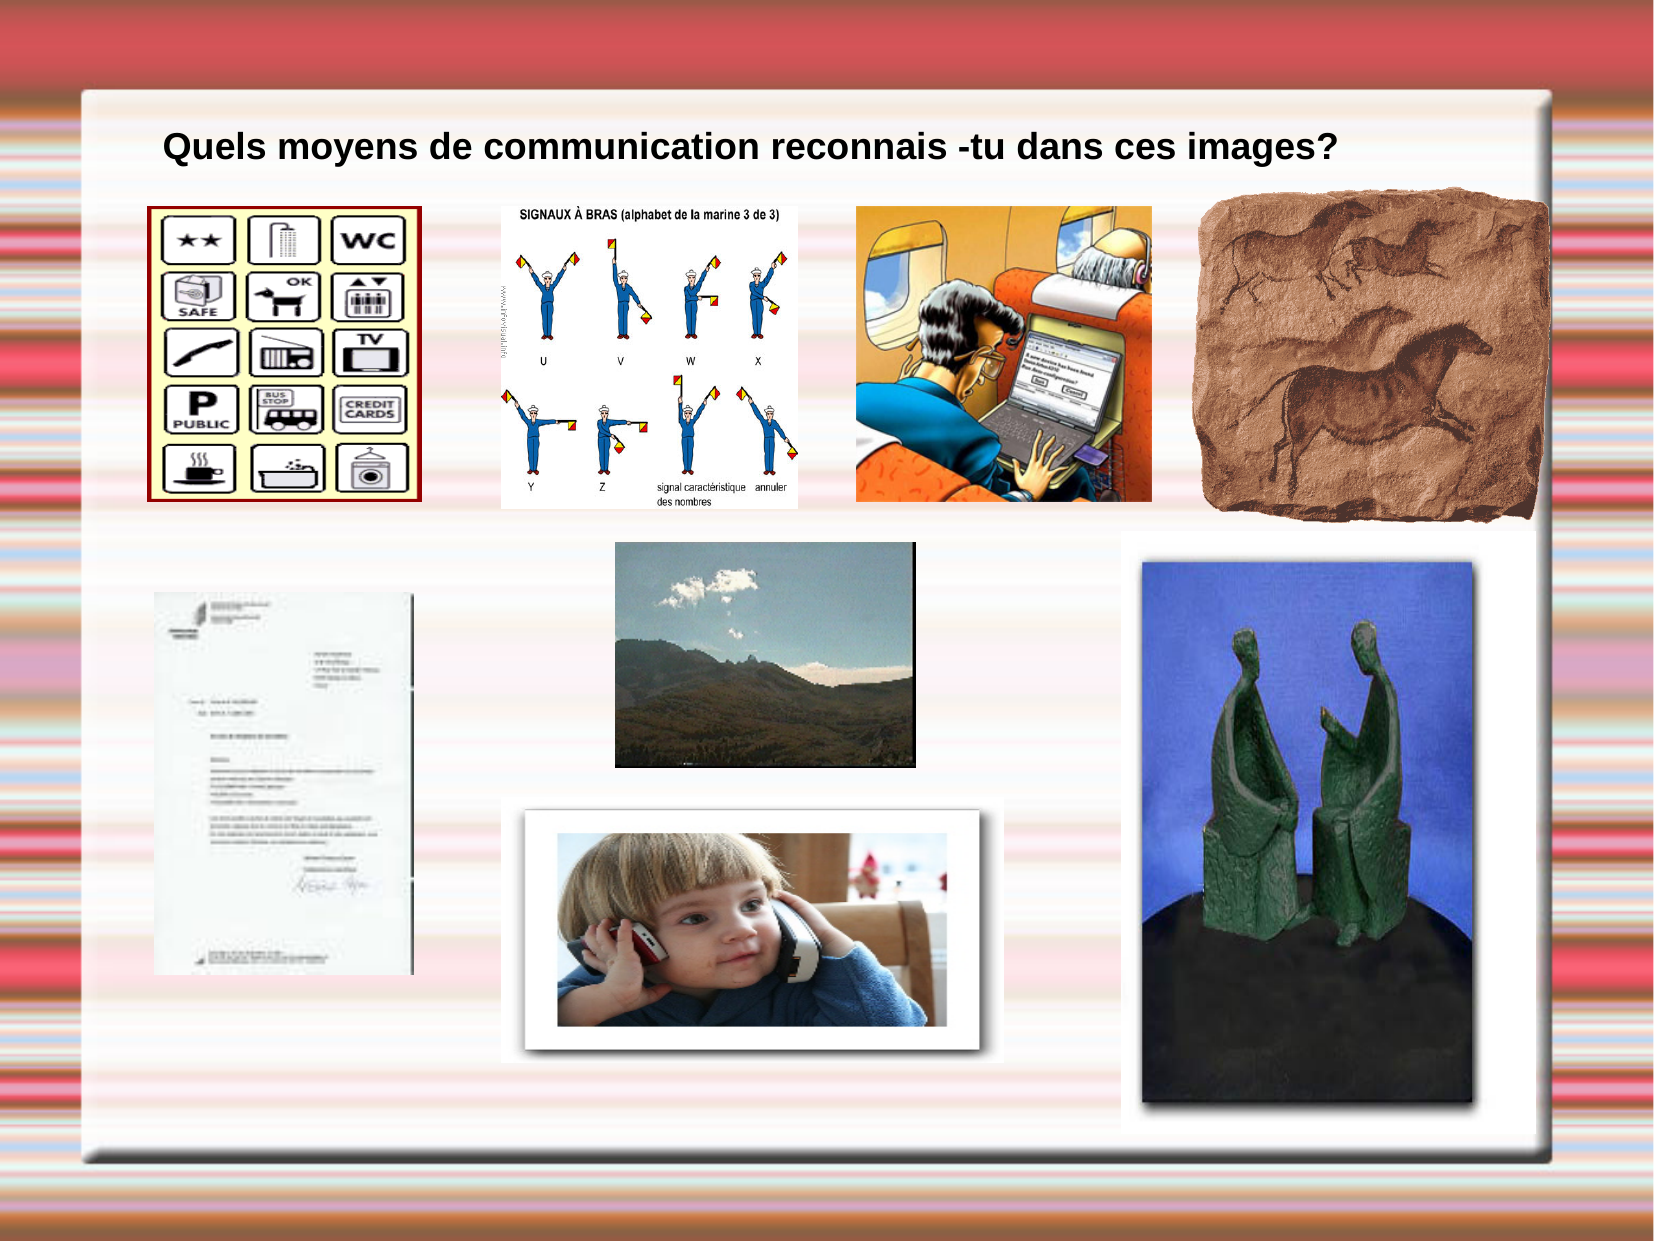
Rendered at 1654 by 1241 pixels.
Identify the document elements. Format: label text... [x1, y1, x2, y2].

picture [0, 0, 1654, 1241]
text_box Quels moyens de communication reconnais -tu dans ces images? [147, 118, 1418, 177]
